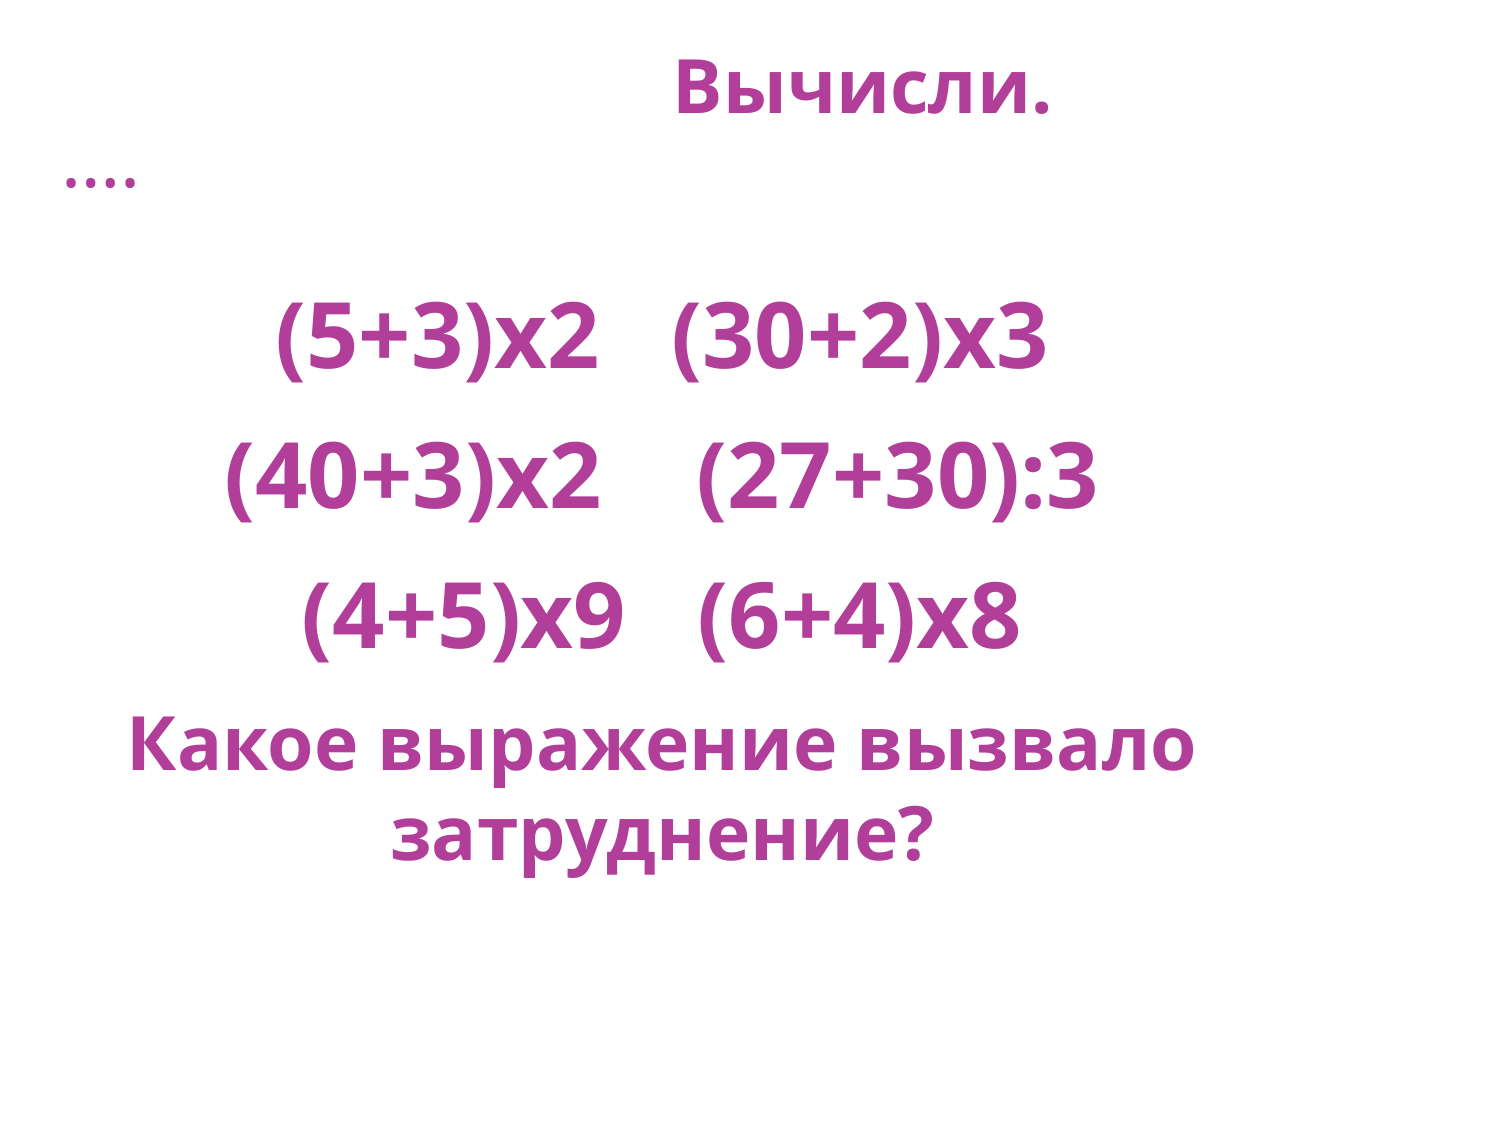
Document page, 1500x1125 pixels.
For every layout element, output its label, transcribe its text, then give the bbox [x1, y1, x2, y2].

title …. [46, 105, 112, 270]
list Вычисли. (5+3)х2 (30+2)х3 (40+3)х2 (27+30):3 (4+5)х9 (6+4)х8 Какое выражение вызвало затруднение? [112, 30, 1430, 1035]
